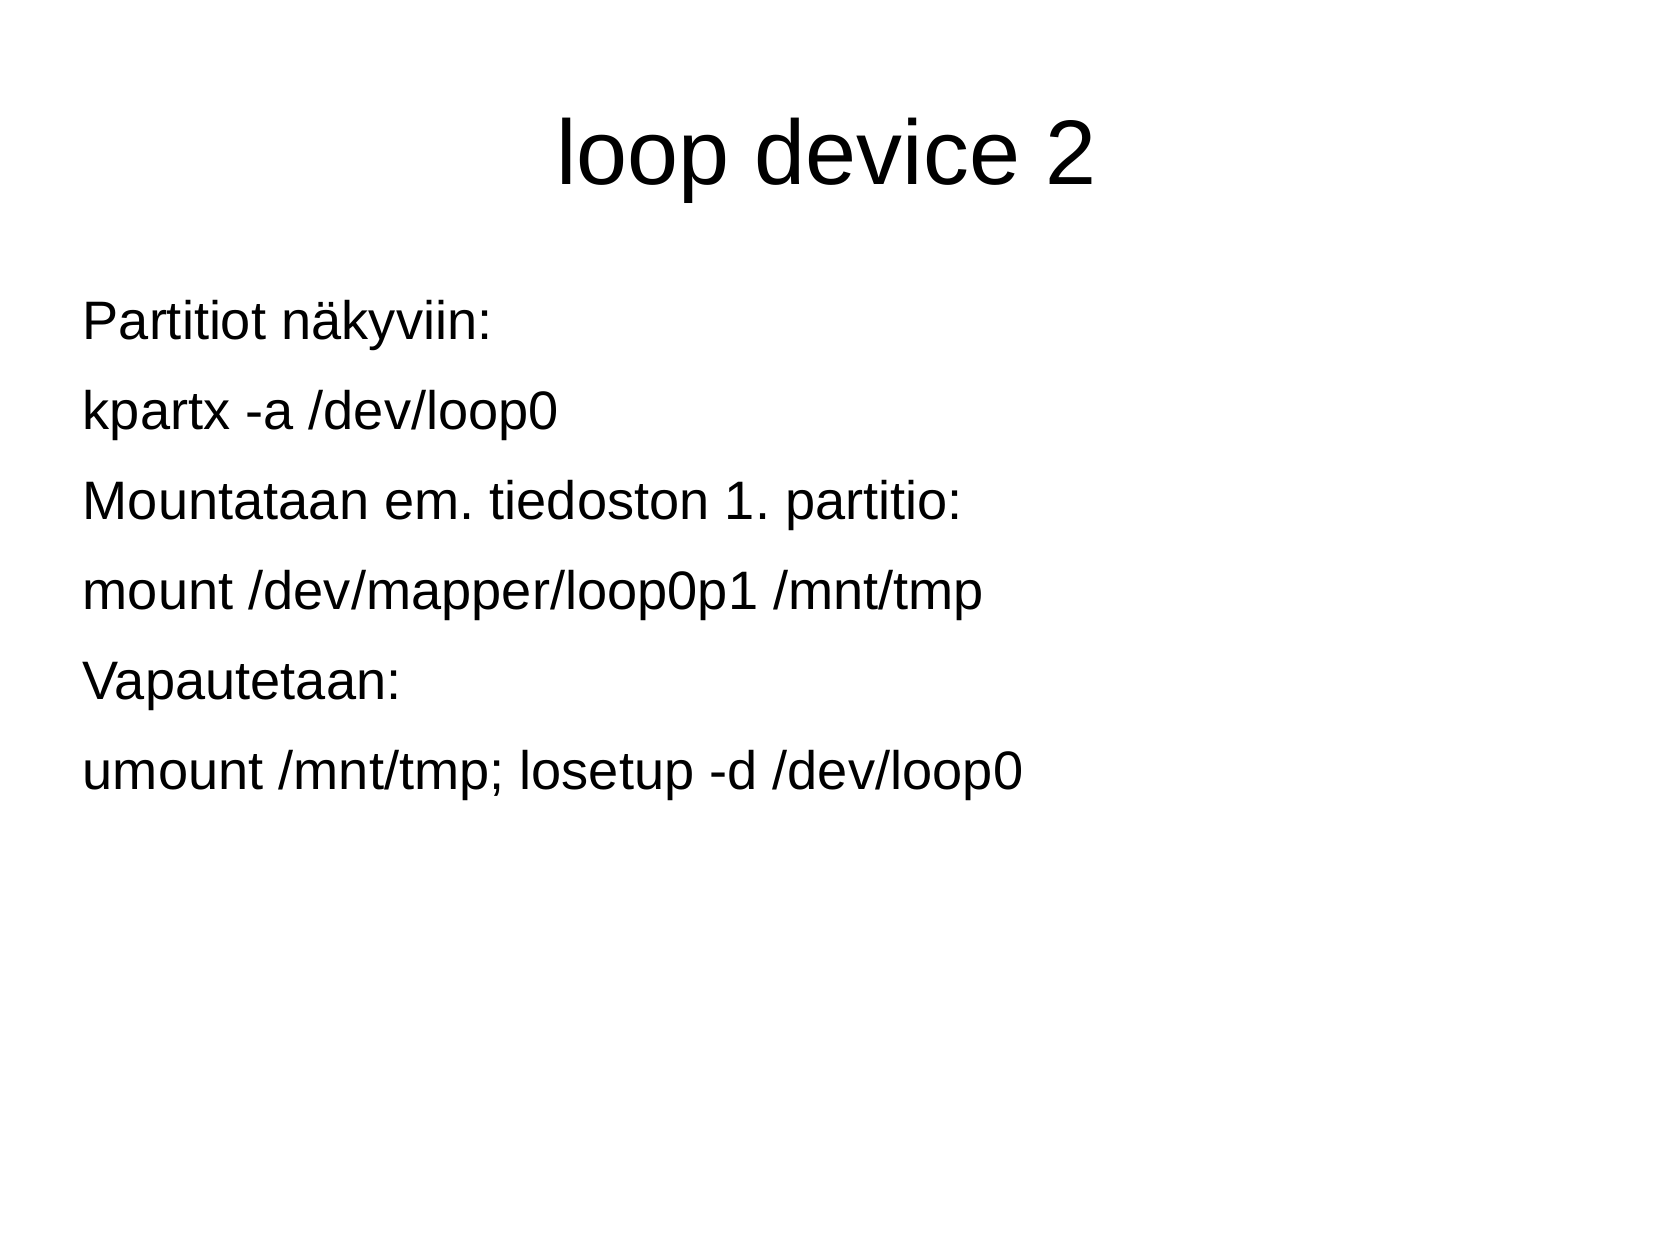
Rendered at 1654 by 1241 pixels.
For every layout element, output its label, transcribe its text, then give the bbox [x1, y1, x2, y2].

list Partitiot näkyviin: kpartx -a /dev/loop0 Mountataan em. tiedoston 1. partitio: mount /dev/mapper/loop0p1 /mnt/tmp Vapautetaan: umount /mnt/tmp; losetup -d /dev/loop0 [82, 290, 1571, 1010]
title loop device 2 [82, 49, 1571, 257]
